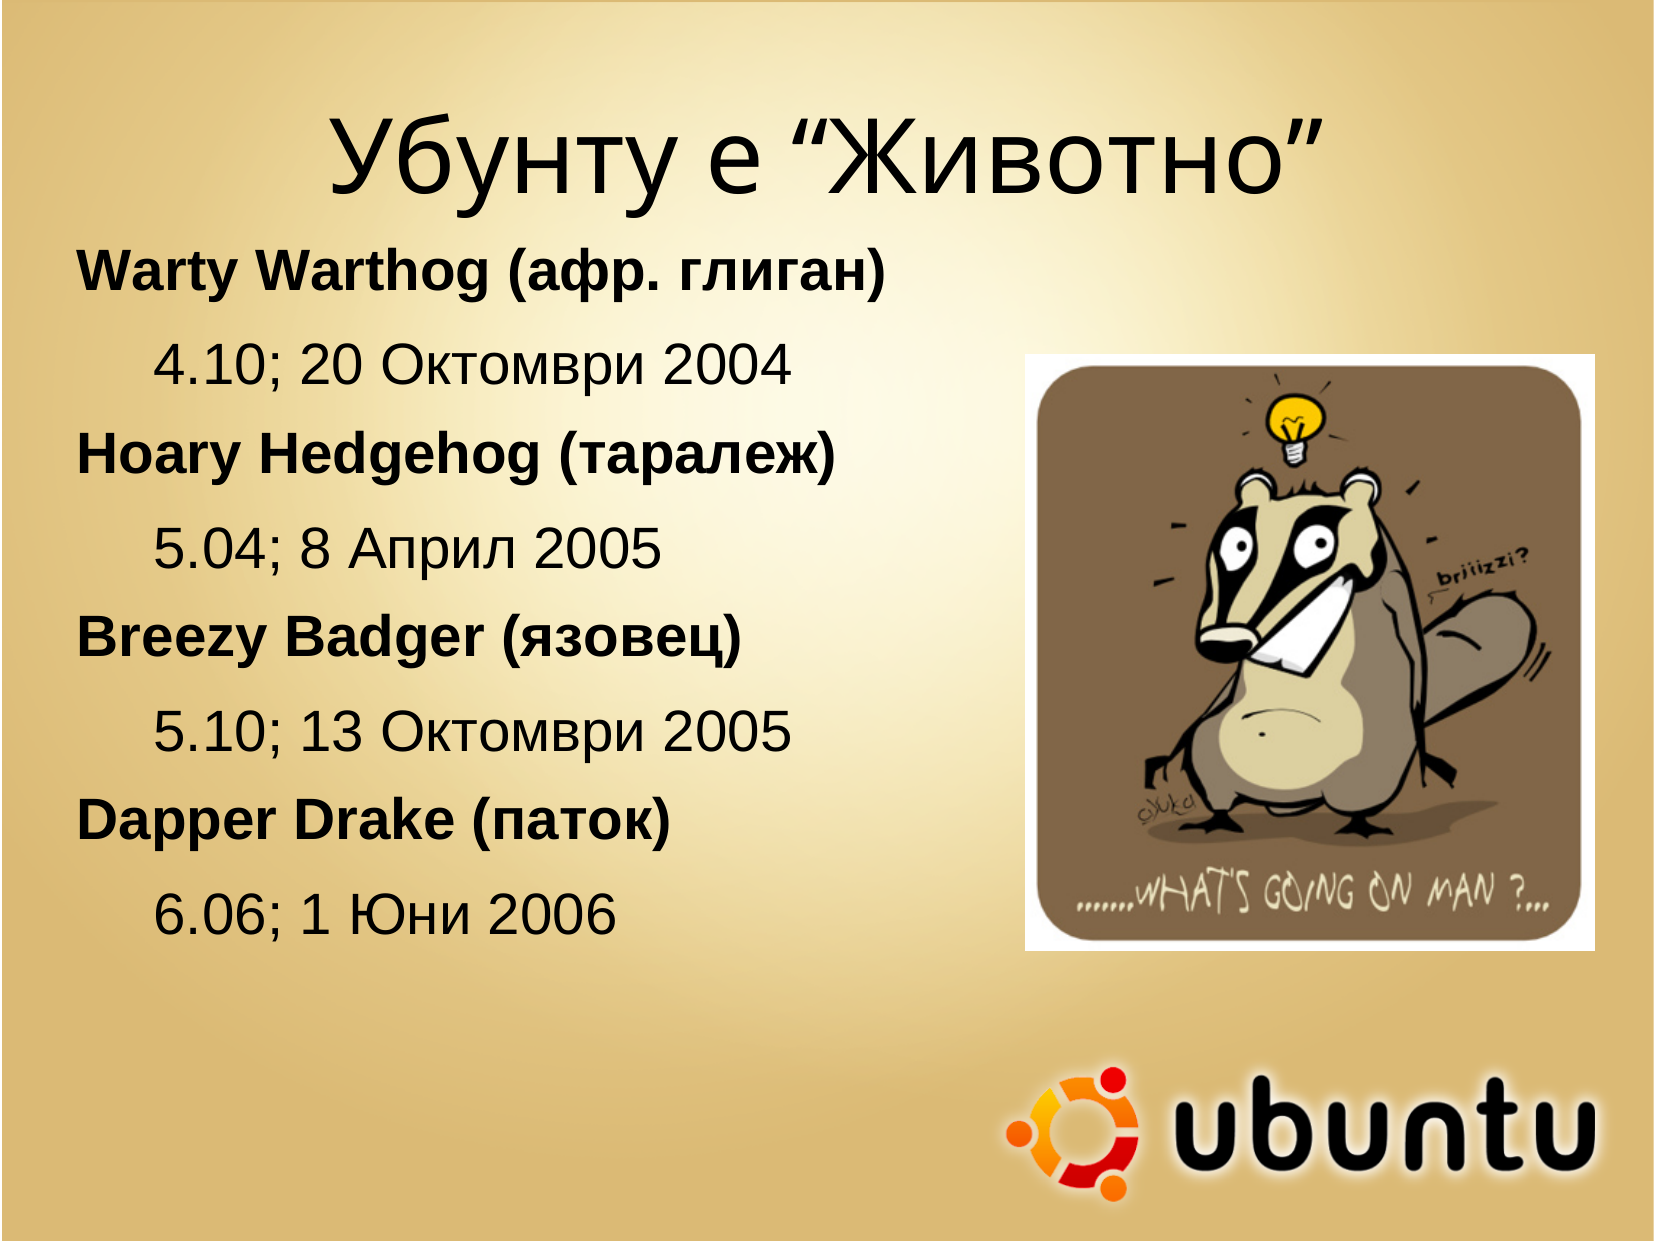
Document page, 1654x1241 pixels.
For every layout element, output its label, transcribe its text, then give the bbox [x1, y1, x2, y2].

list Warty Warthog (афр. глиган) 4.10; 20 Октомври 2004 Hoary Hedgehog (таралеж) 5.04; 8 Април 2005 Breezy Badger (язовец) 5.10; 13 Октомври 2005 Dapper Drake (паток) 6.06; 1 Юни 2006 [59, 237, 1595, 1125]
picture [2, 0, 1654, 1241]
title Убунту е “Животно” [82, 49, 1571, 237]
